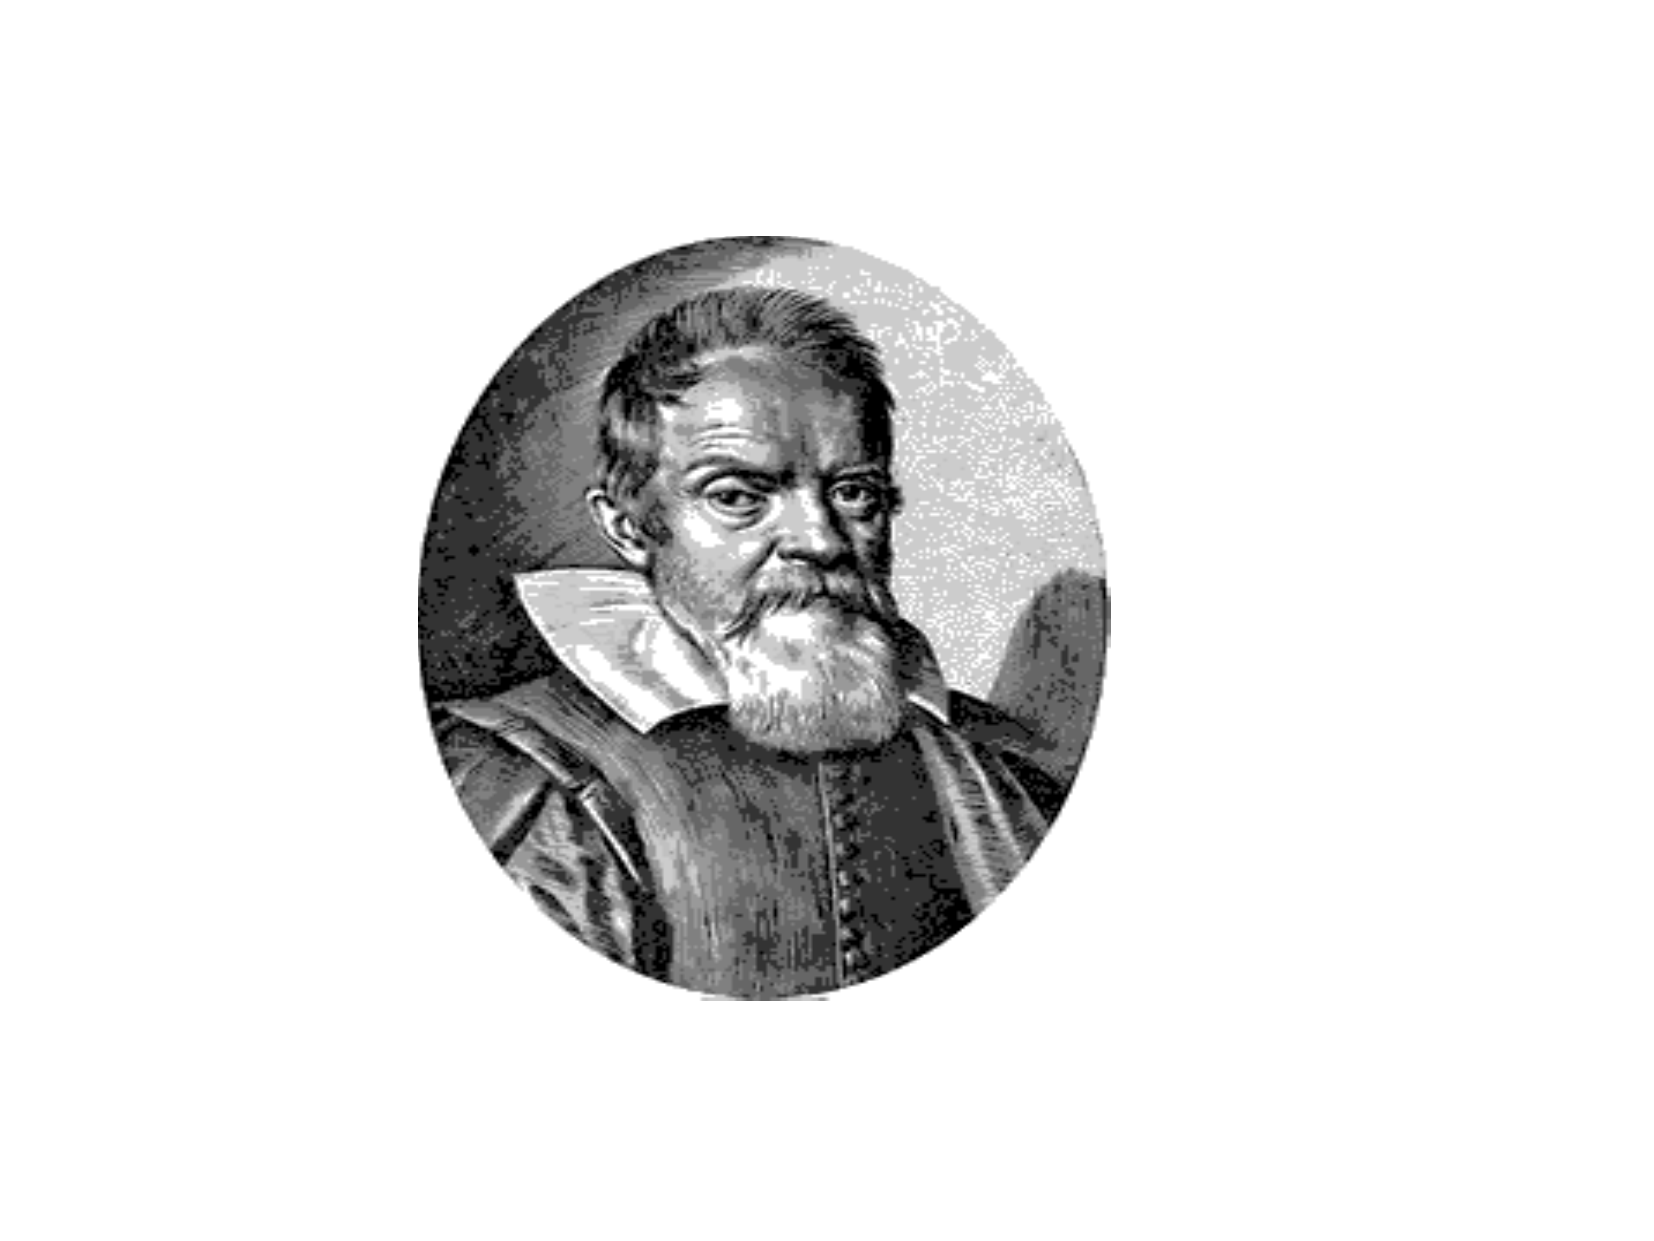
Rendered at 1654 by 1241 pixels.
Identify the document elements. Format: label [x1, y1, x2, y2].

picture [418, 236, 1111, 1001]
